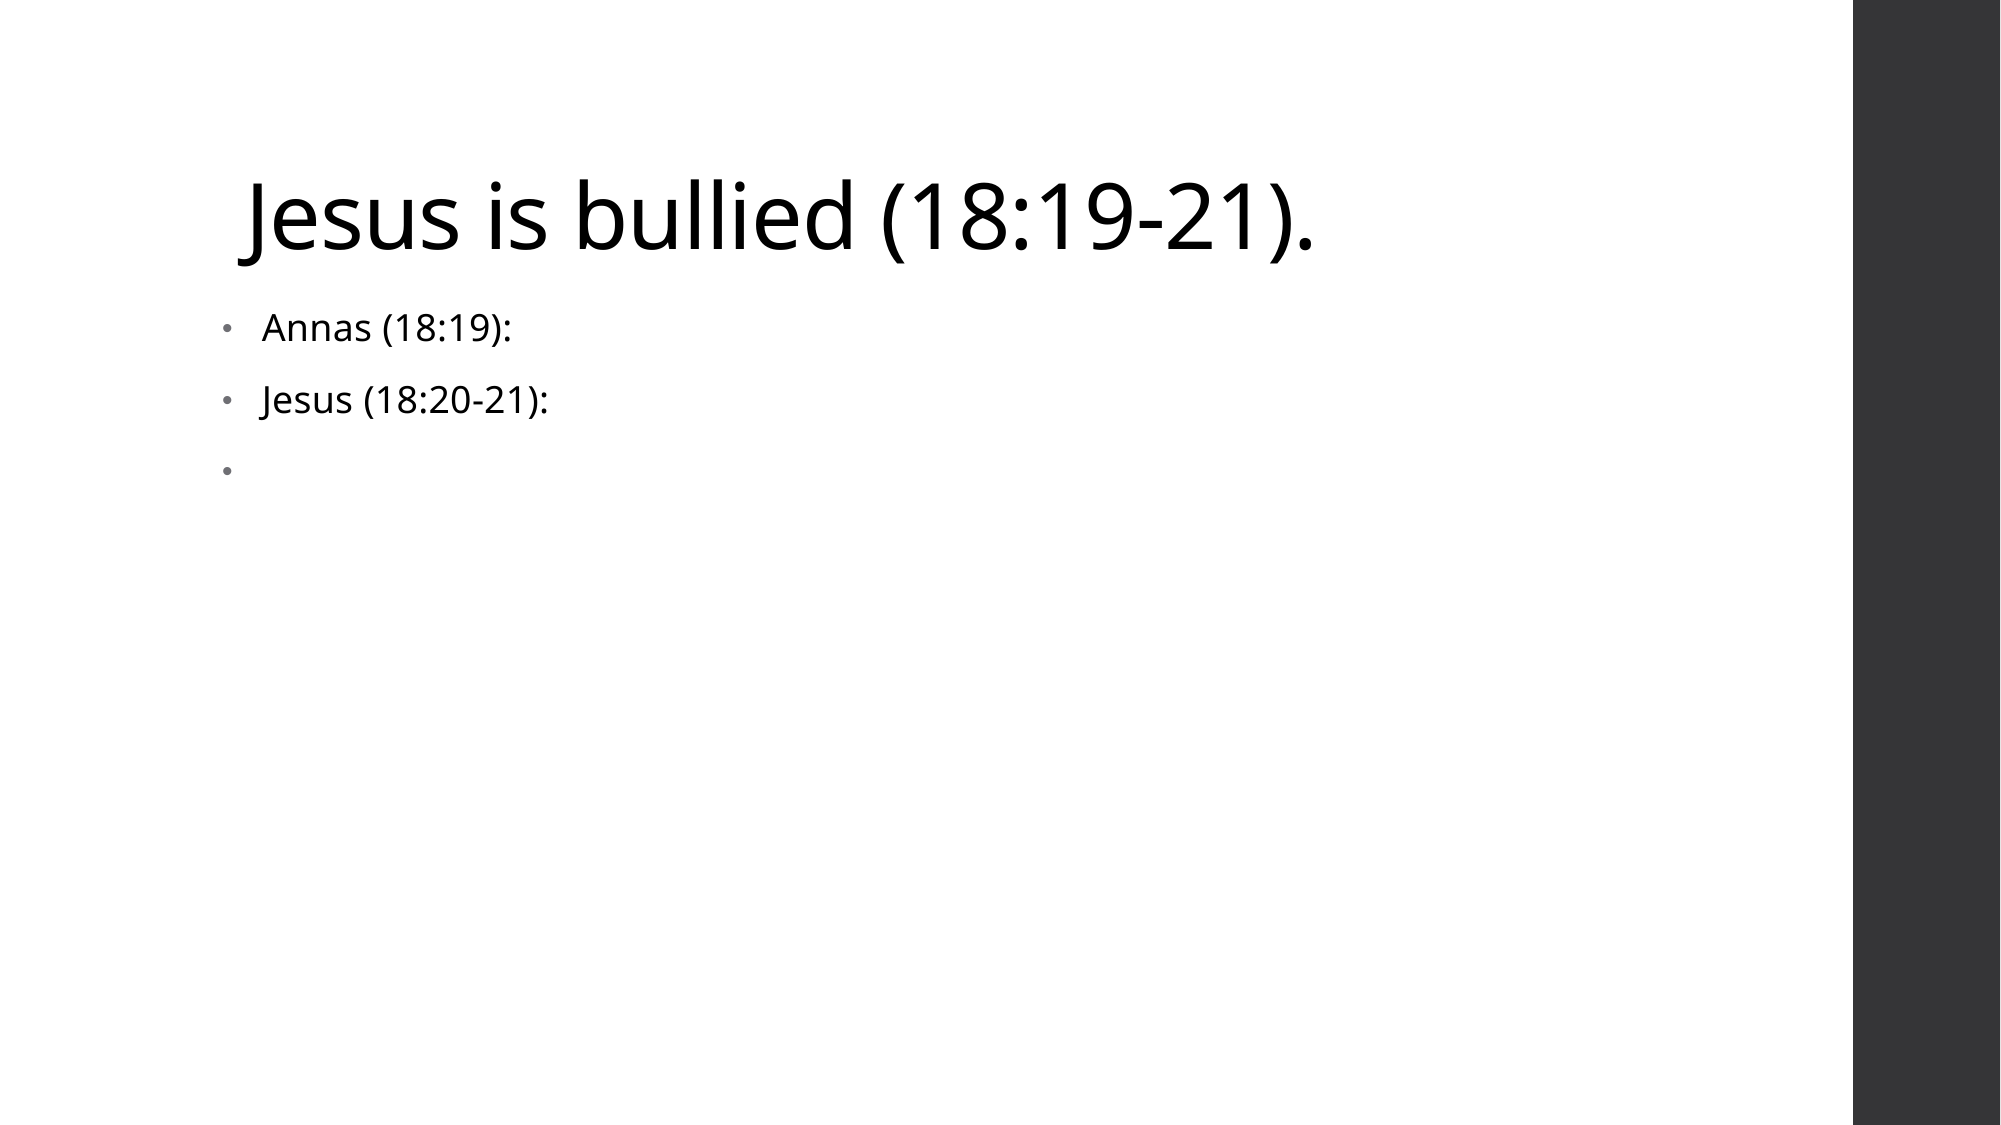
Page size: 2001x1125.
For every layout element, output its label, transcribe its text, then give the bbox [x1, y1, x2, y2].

title Jesus is bullied (18:19-21). [206, 60, 1797, 278]
list Annas (18:19): Jesus (18:20-21): [206, 299, 1617, 1014]
